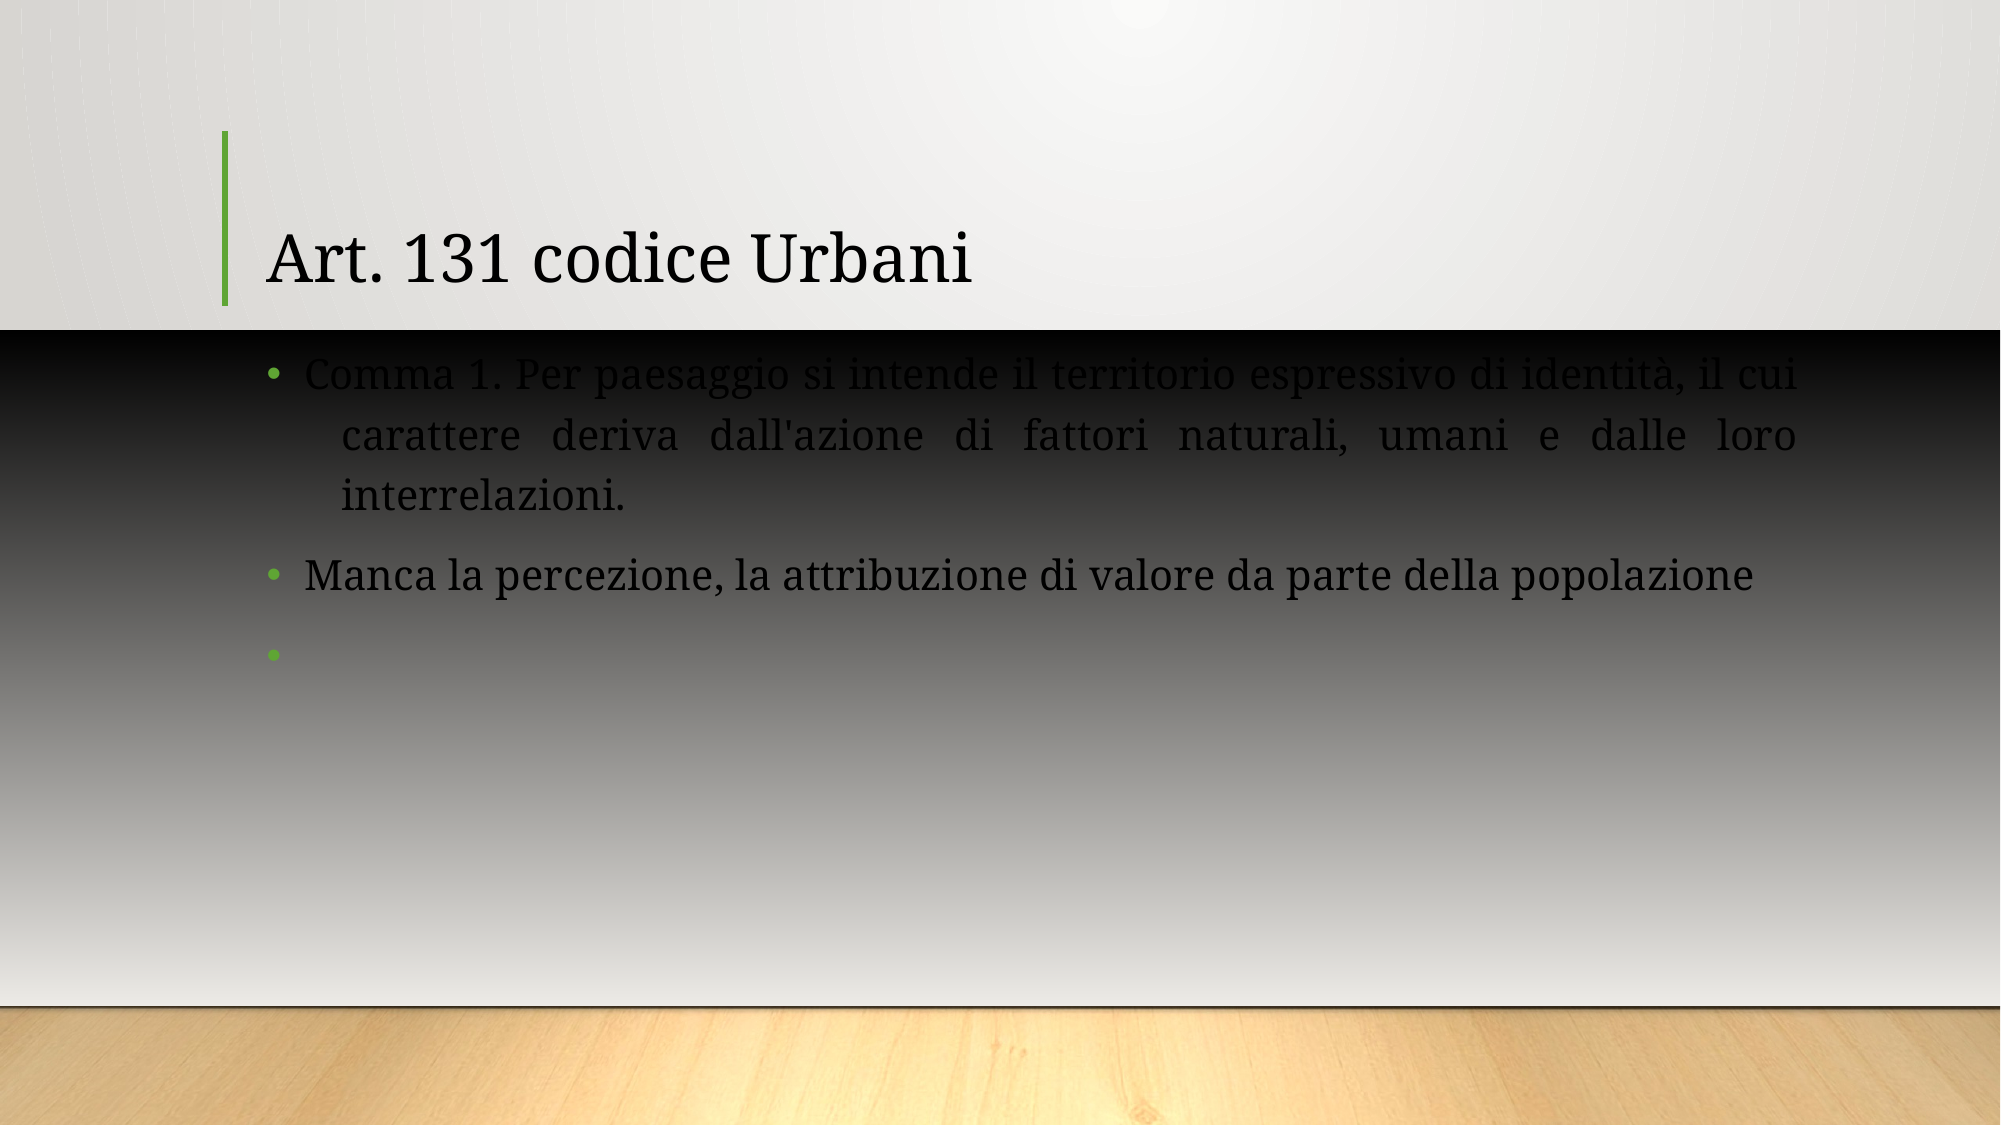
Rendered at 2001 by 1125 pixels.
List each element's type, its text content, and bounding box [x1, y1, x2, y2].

list Comma 1. Per paesaggio si intende il territorio espressivo di identità, il cui carattere deriva dall'azione di fattori naturali, umani e dalle loro interrelazioni. Manca la percezione, la attribuzione di valore da parte della popolazione [251, 330, 1814, 897]
title Art. 131 codice Urbani [251, 131, 1814, 305]
